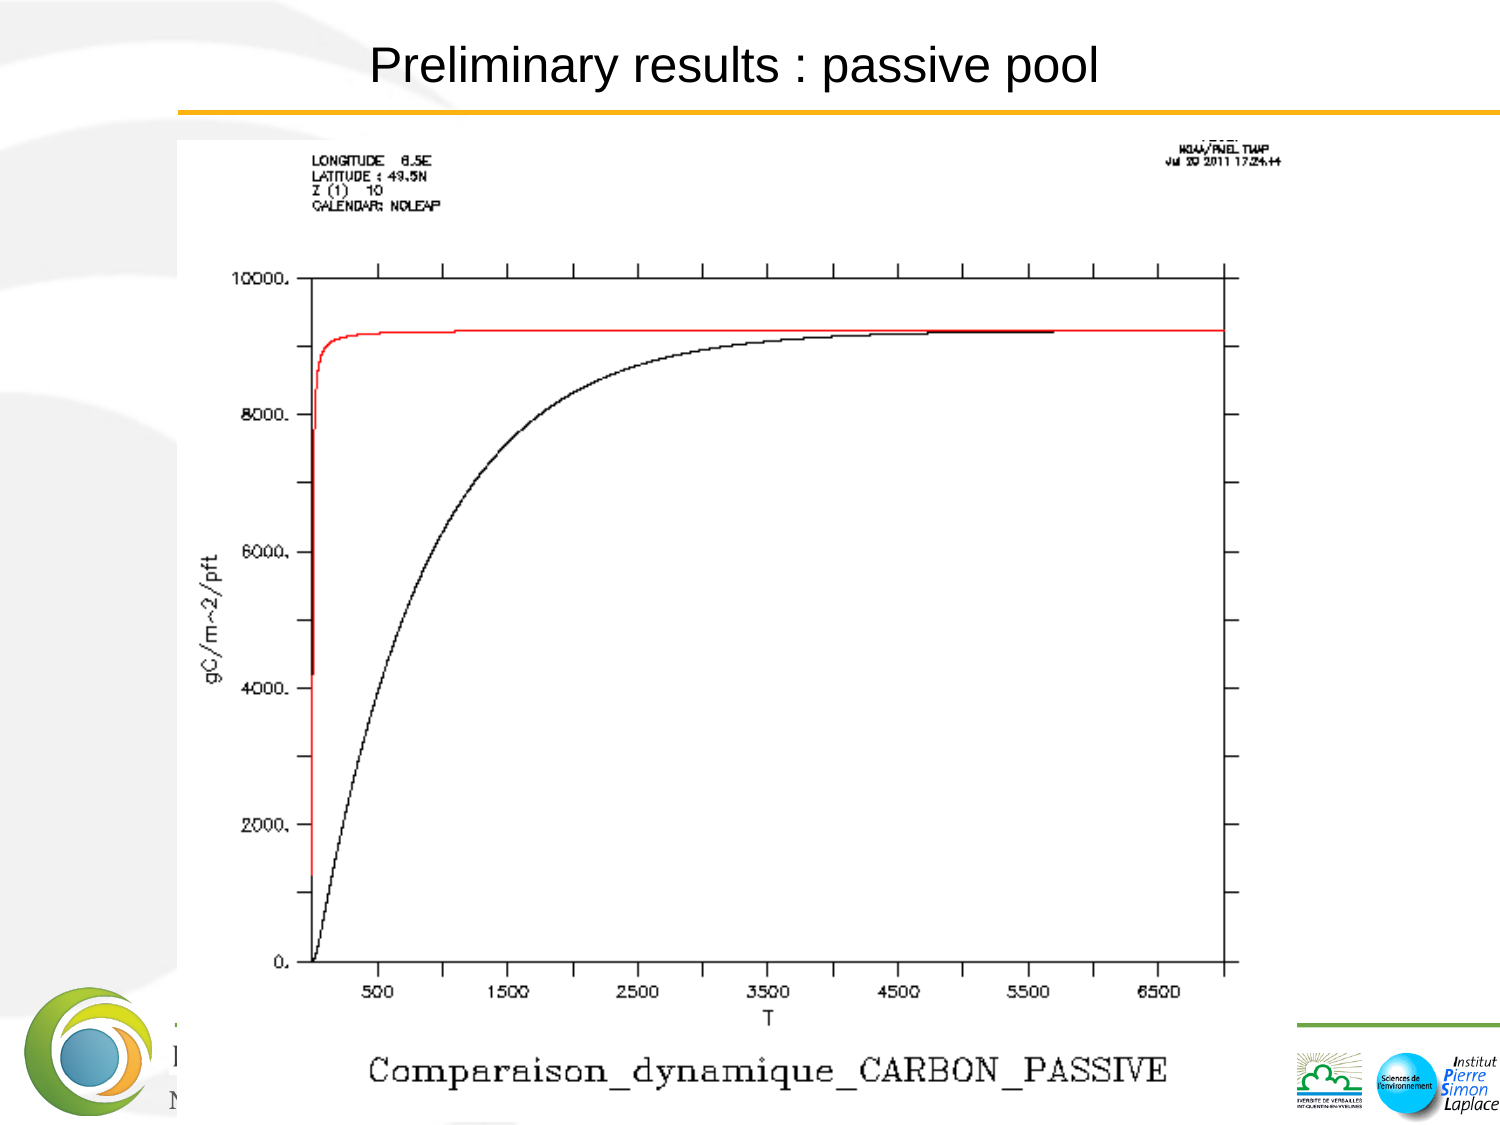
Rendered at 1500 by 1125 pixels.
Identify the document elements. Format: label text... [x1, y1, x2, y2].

text_box Preliminary results : passive pool [354, 29, 1115, 101]
picture [0, 0, 1500, 1125]
